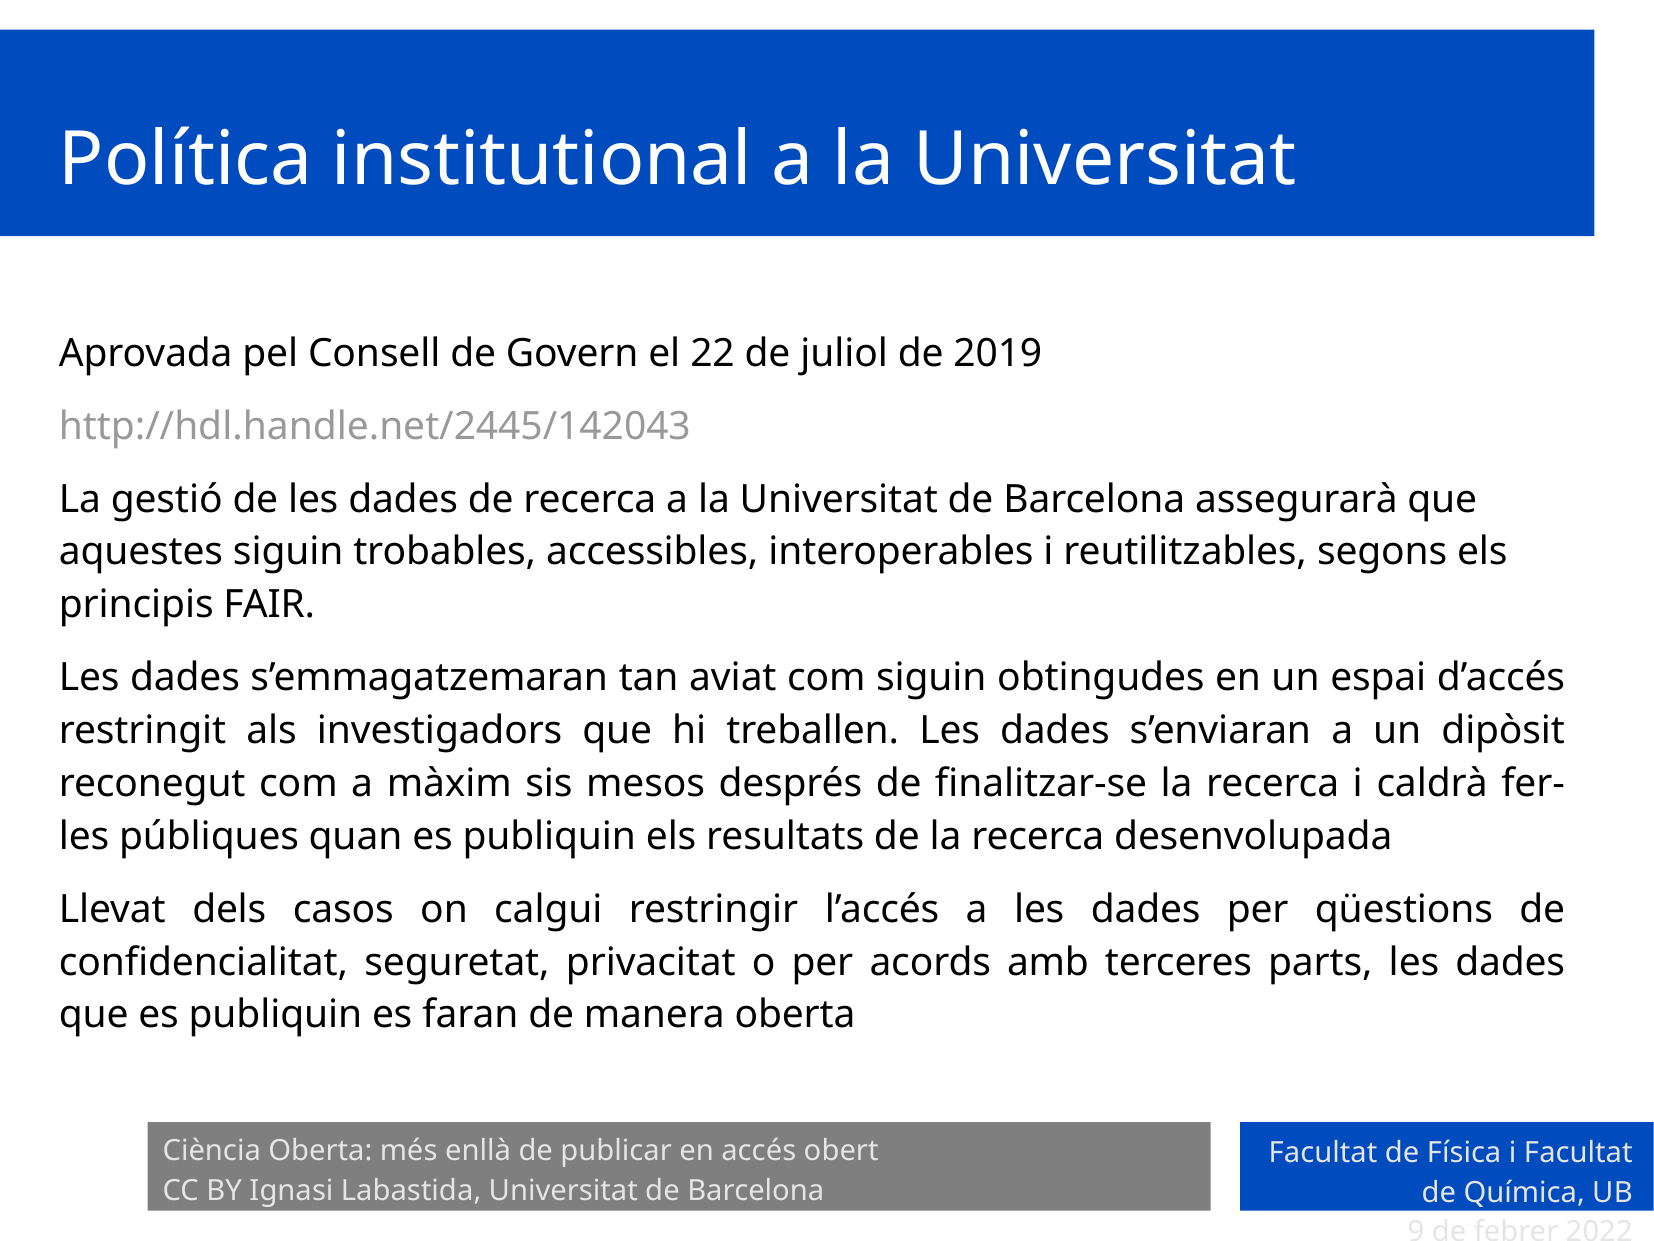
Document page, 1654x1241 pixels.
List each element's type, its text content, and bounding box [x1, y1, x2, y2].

title Política institutional a la Universitat [59, 59, 1595, 207]
list Aprovada pel Consell de Govern el 22 de juliol de 2019 http://hdl.handle.net/2445/142043 La gestió de les dades de recerca a la Universitat de Barcelona assegurarà que aquestes siguin trobables, accessibles, interoperables i reutilitzables, segons els principis FAIR. Les dades s’emmagatzemaran tan aviat com siguin obtingudes en un espai d’accés restringit als investigadors que hi treballen. Les dades s’enviaran a un dipòsit reconegut com a màxim sis mesos després de finalitzar-se la recerca i caldrà fer-les públiques quan es publiquin els resultats de la recerca desenvolupada Llevat dels casos on calgui restringir l’accés a les dades per qüestions de confidencialitat, seguretat, privacitat o per acords amb terceres parts, les dades que es publiquin es faran de manera oberta [59, 324, 1565, 1093]
